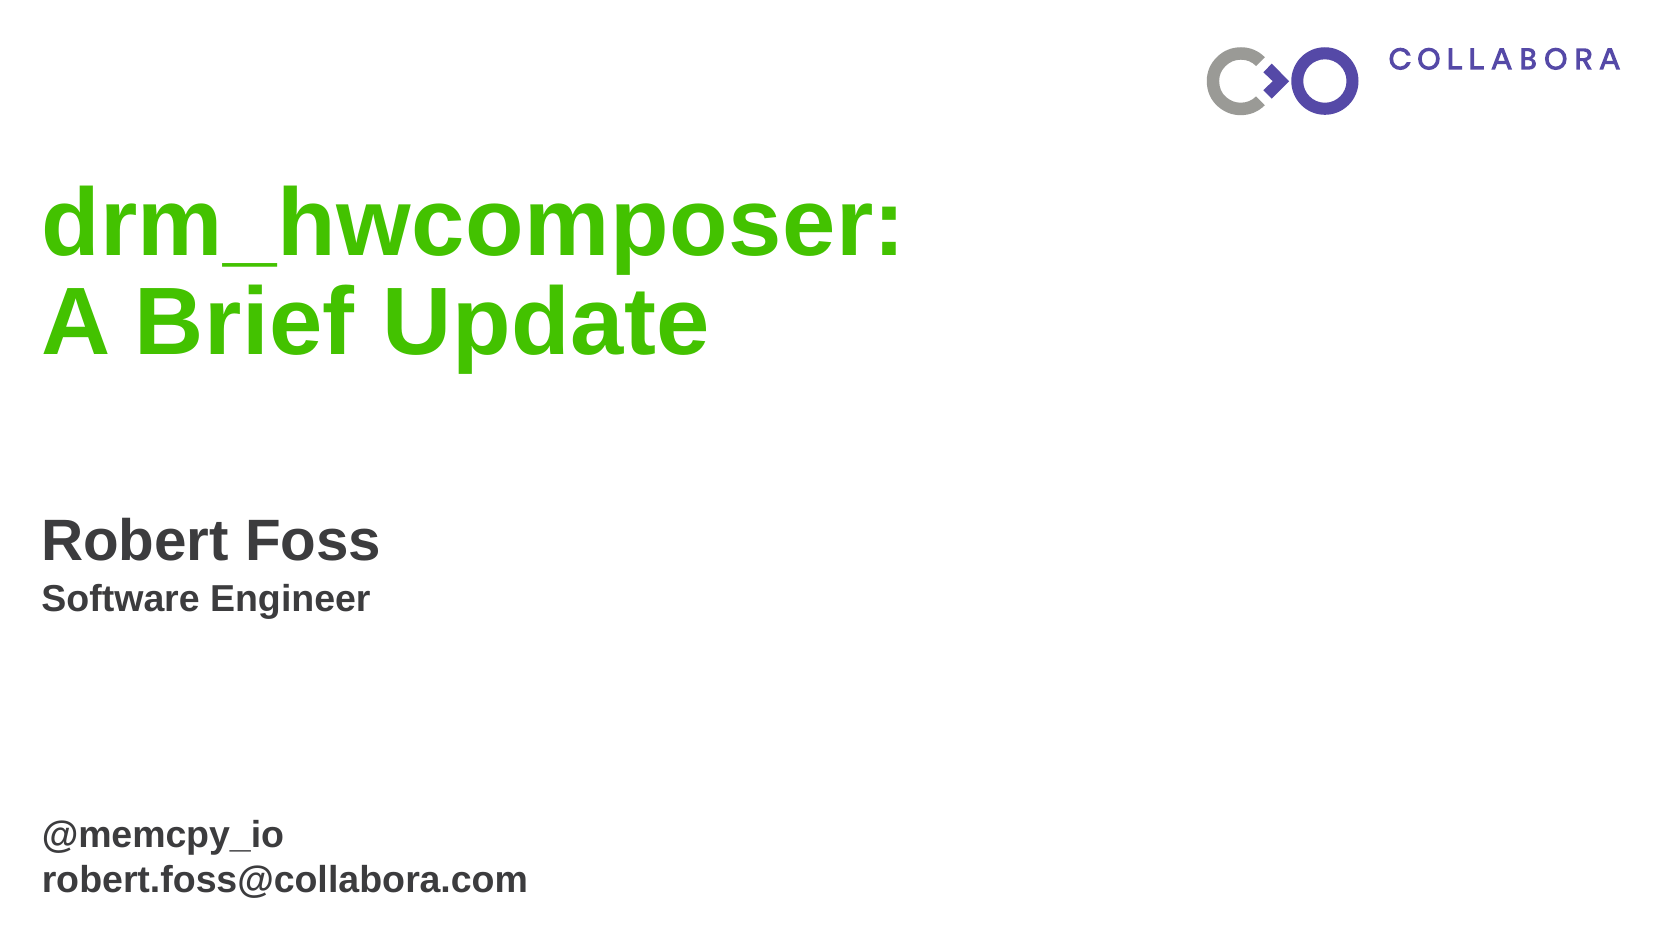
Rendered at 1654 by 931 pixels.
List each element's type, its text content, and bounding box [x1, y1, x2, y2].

text_box Software Engineer [41, 573, 1614, 623]
text_box @memcpy_io robert.foss@collabora.com [41, 809, 620, 859]
subtitle Robert Foss [41, 502, 1614, 552]
title drm_hwcomposer: A Brief Update [41, 291, 1614, 375]
